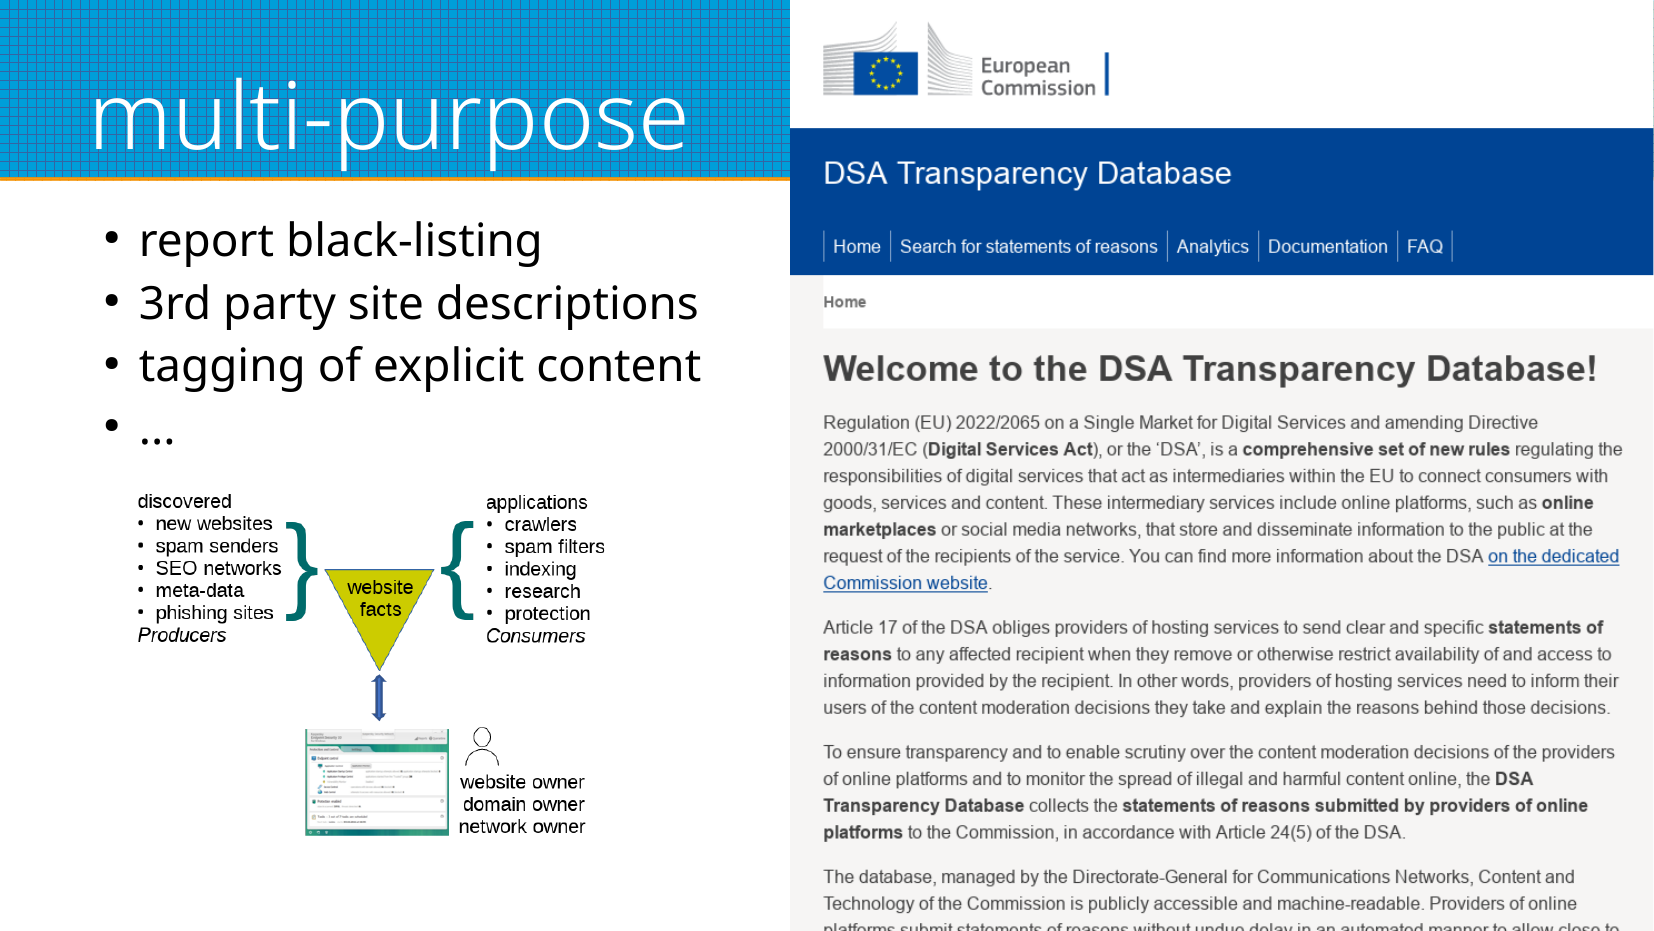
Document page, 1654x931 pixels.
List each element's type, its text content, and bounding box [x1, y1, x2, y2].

text_box report black-listing 3rd party site descriptions tagging of explicit content ... [97, 201, 641, 444]
picture [790, 0, 1654, 931]
title multi-purpose [88, 14, 790, 178]
picture [129, 486, 613, 841]
